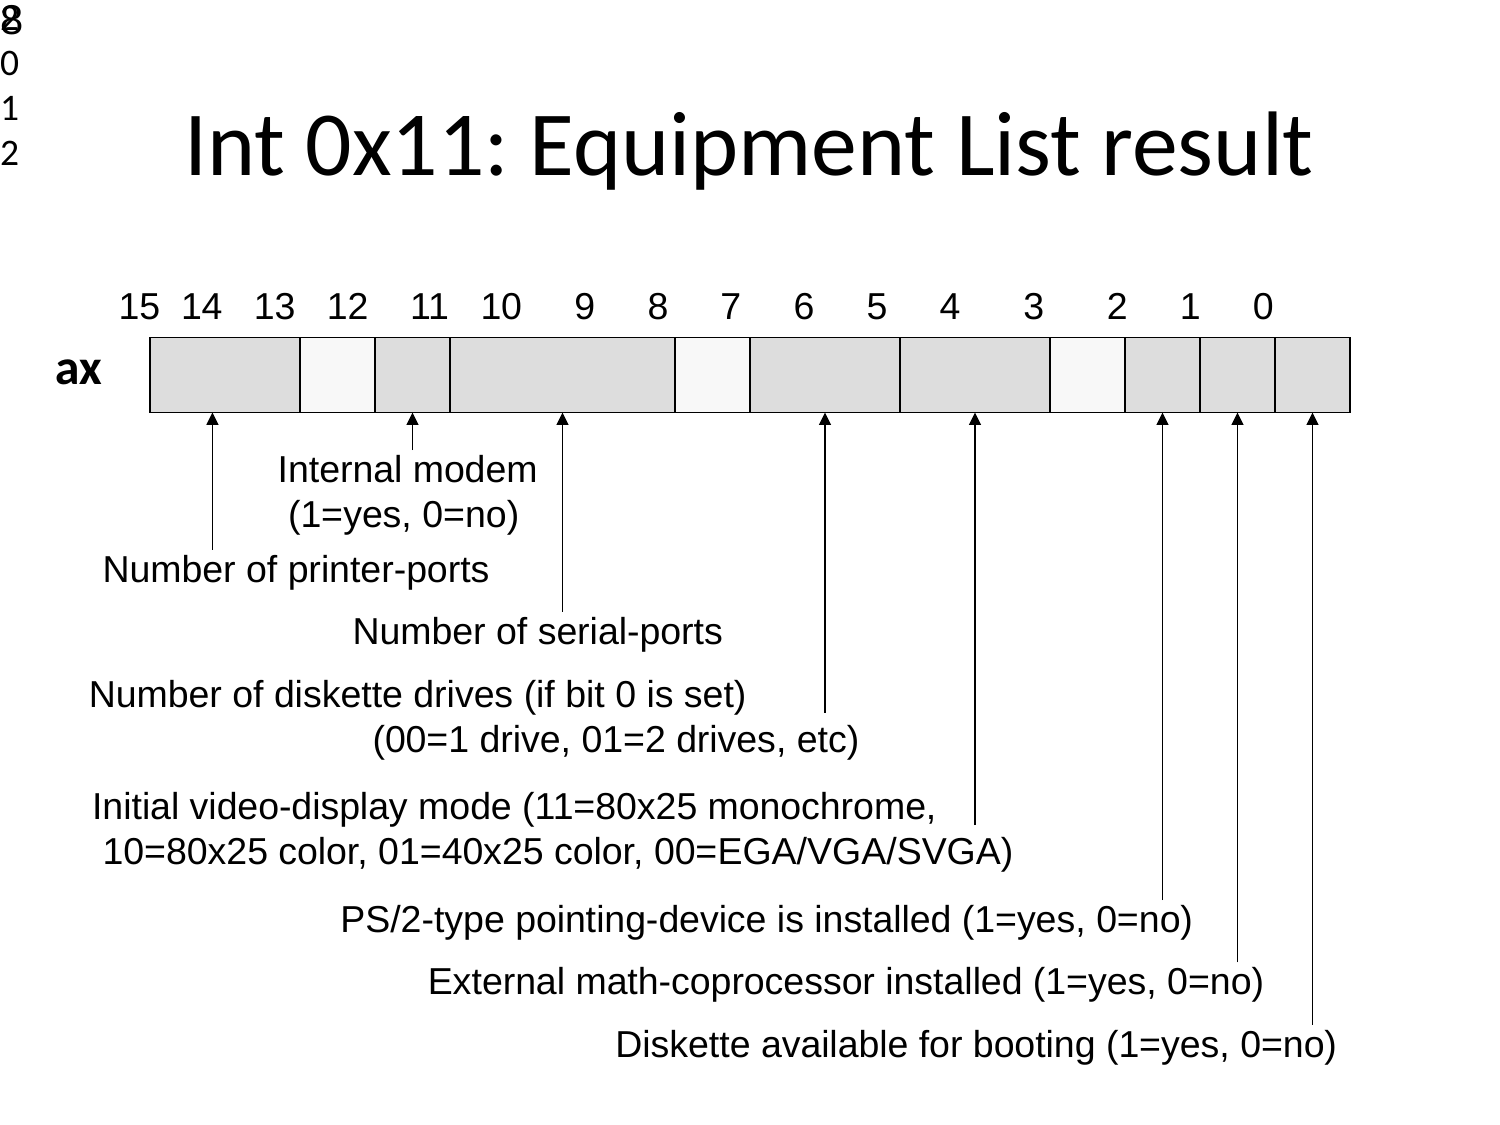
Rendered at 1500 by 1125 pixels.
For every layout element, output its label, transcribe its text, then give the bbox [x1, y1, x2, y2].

text_box [149, 337, 1350, 413]
text_box PS/2-type pointing-device is installed (1=yes, 0=no) [325, 887, 1209, 948]
text_box Number of printer-ports [87, 537, 505, 598]
text_box Initial video-display mode (11=80x25 monochrome, 10=80x25 color, 01=40x25 color, 00=EGA/VGA/SVGA) [77, 774, 1029, 880]
text_box Internal modem (1=yes, 0=no) [262, 437, 553, 543]
text_box Number of serial-ports [337, 599, 738, 660]
text_box Number of diskette drives (if bit 0 is set) (00=1 drive, 01=2 drives, etc) [74, 662, 885, 768]
text_box 14 13 12 11 10 9 8 7 6 5 4 3 2 1 0 [103, 274, 1408, 335]
text_box Diskette available for booting (1=yes, 0=no) [600, 1012, 1353, 1073]
text_box External math-coprocessor installed (1=yes, 0=no) [413, 949, 1280, 1010]
text_box ax [40, 326, 118, 402]
title Int 0x11: Equipment List result [75, 45, 1425, 233]
